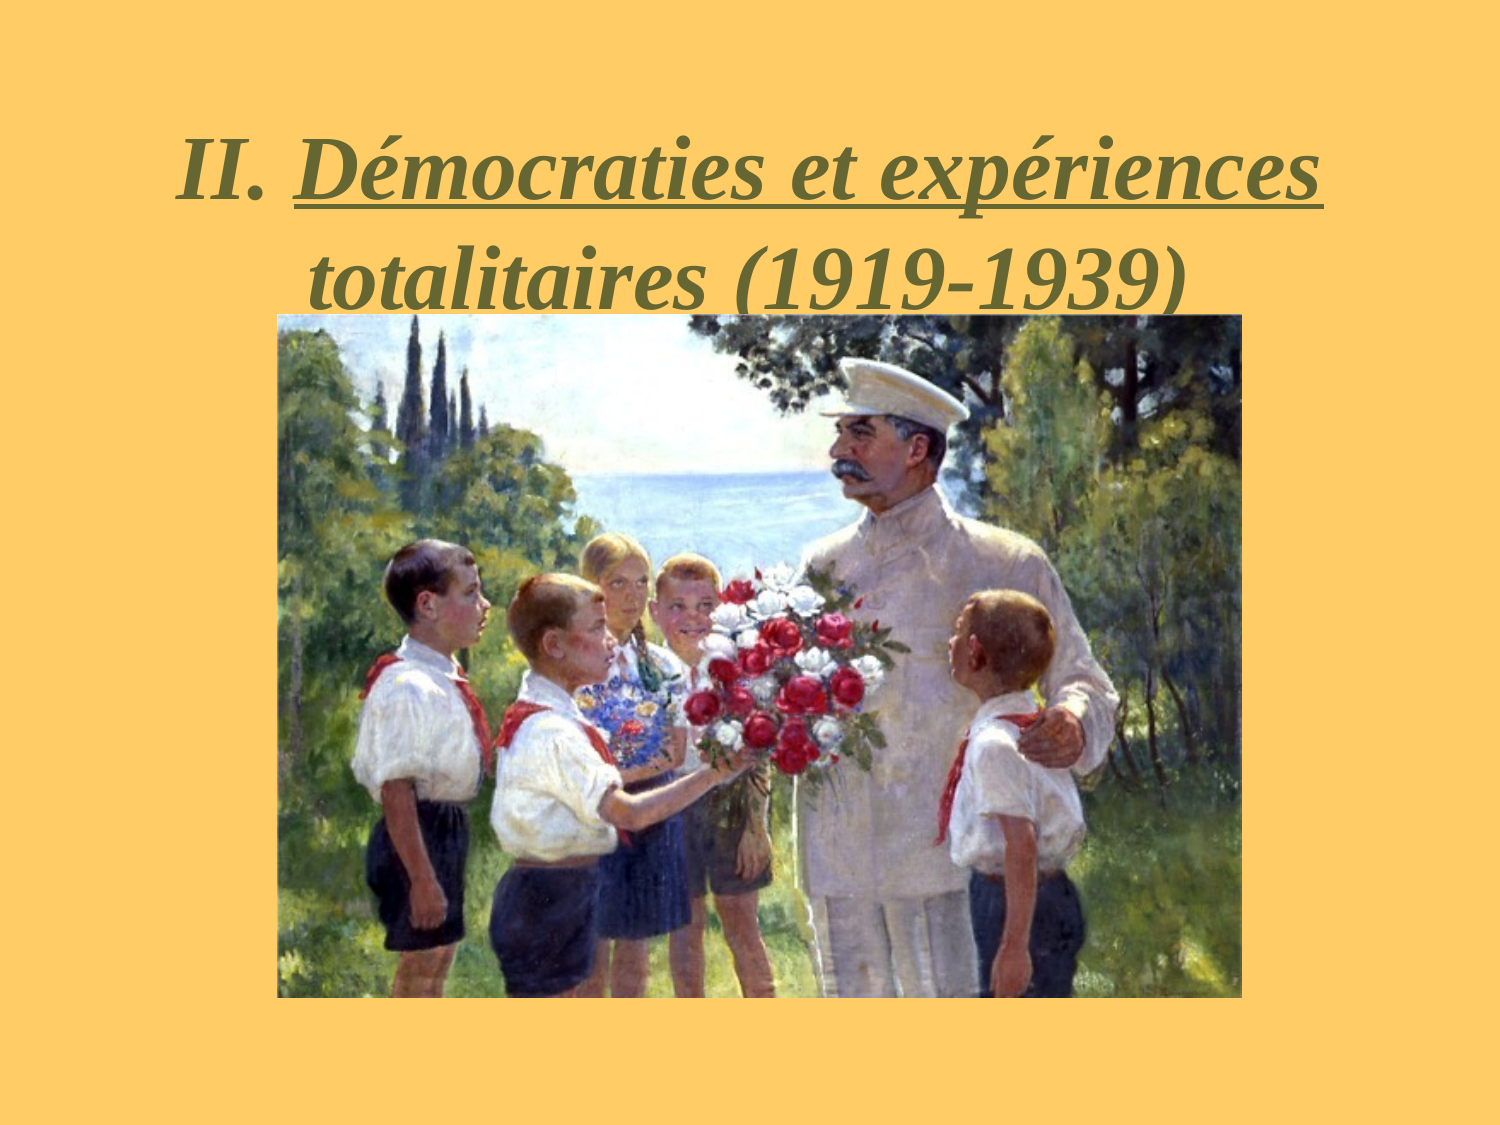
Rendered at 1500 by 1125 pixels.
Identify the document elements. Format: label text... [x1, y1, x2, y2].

picture [277, 314, 1242, 998]
title II. Démocraties et expériences totalitaires (1919-1939) [112, 99, 1388, 288]
